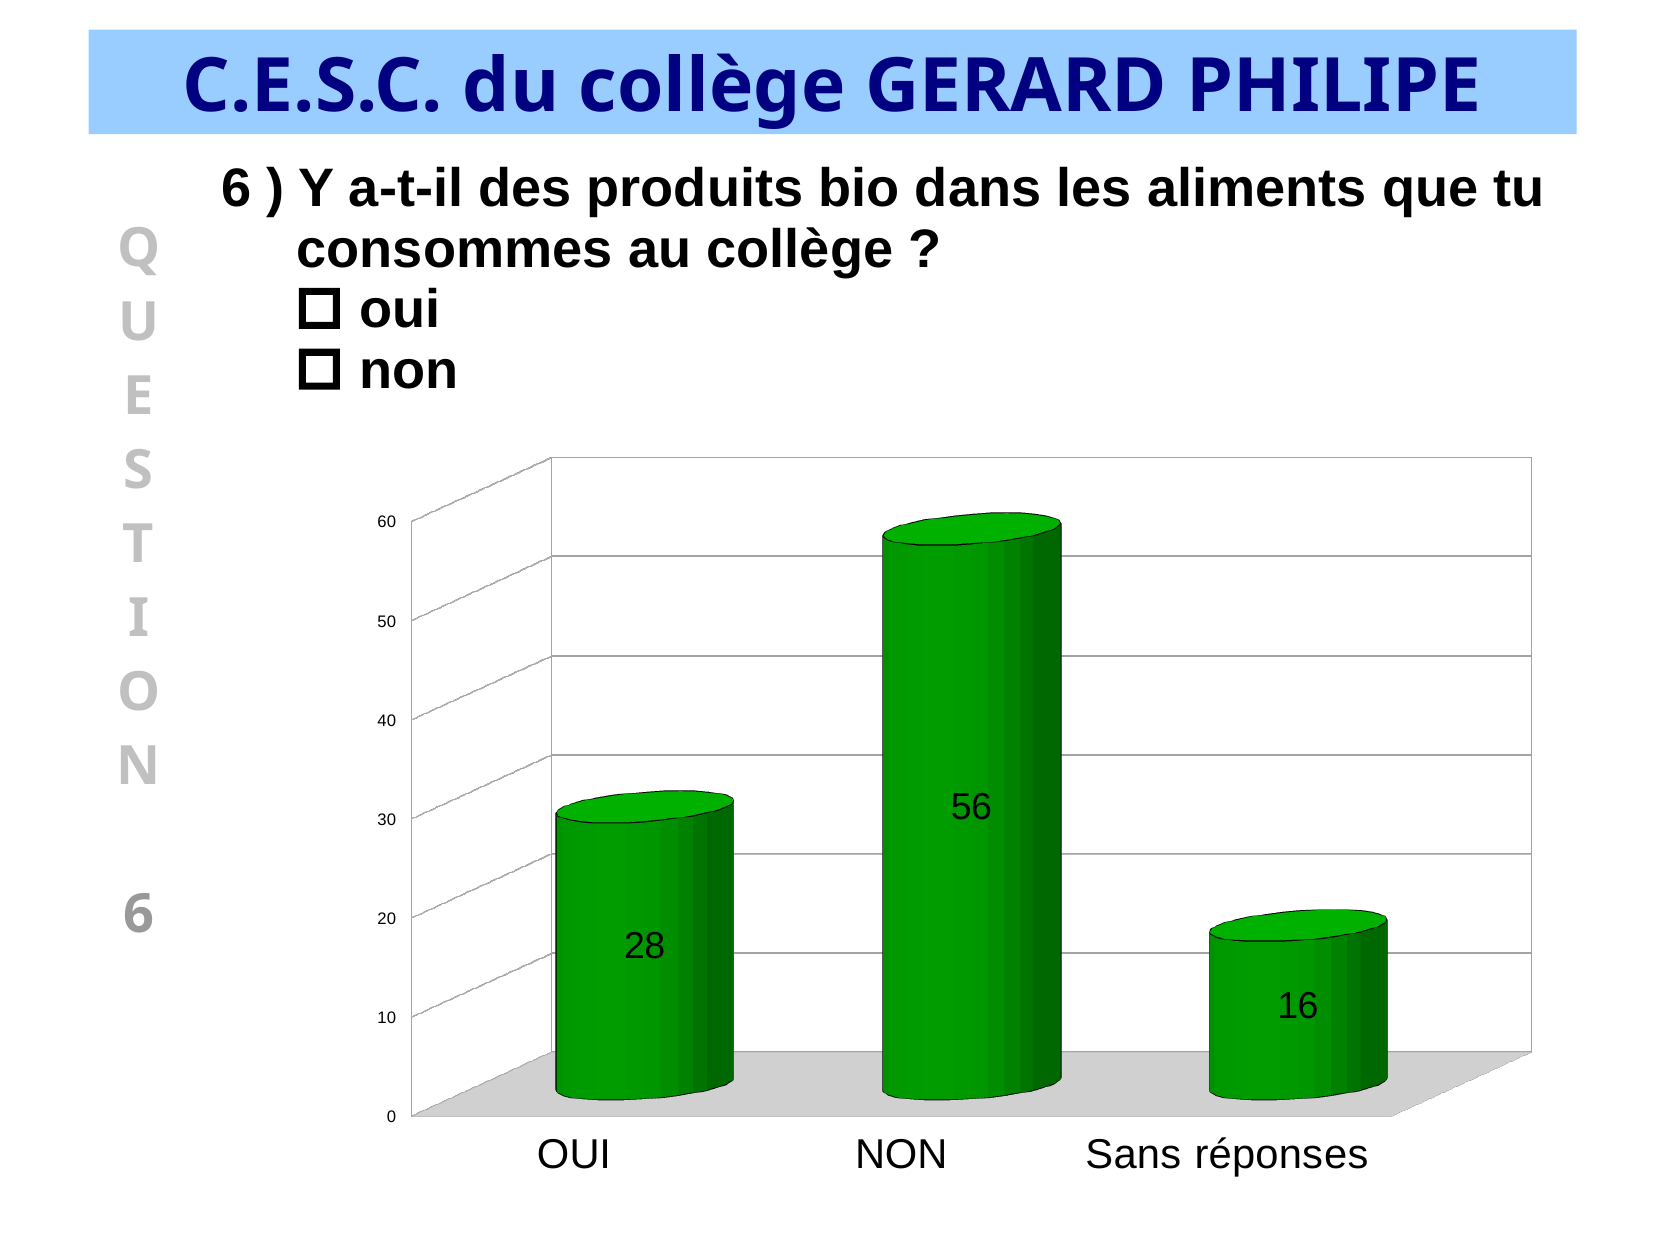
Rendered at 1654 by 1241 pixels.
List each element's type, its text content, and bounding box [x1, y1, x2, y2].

text_box Q U E S T I O N 6 [100, 201, 178, 1034]
title C.E.S.C. du collège GERARD PHILIPE [88, 29, 1577, 135]
chart [343, 442, 1565, 1193]
text_box 6 ) Y a-t-il des produits bio dans les aliments que tu consommes au collège ?  oui  non [206, 150, 1595, 414]
